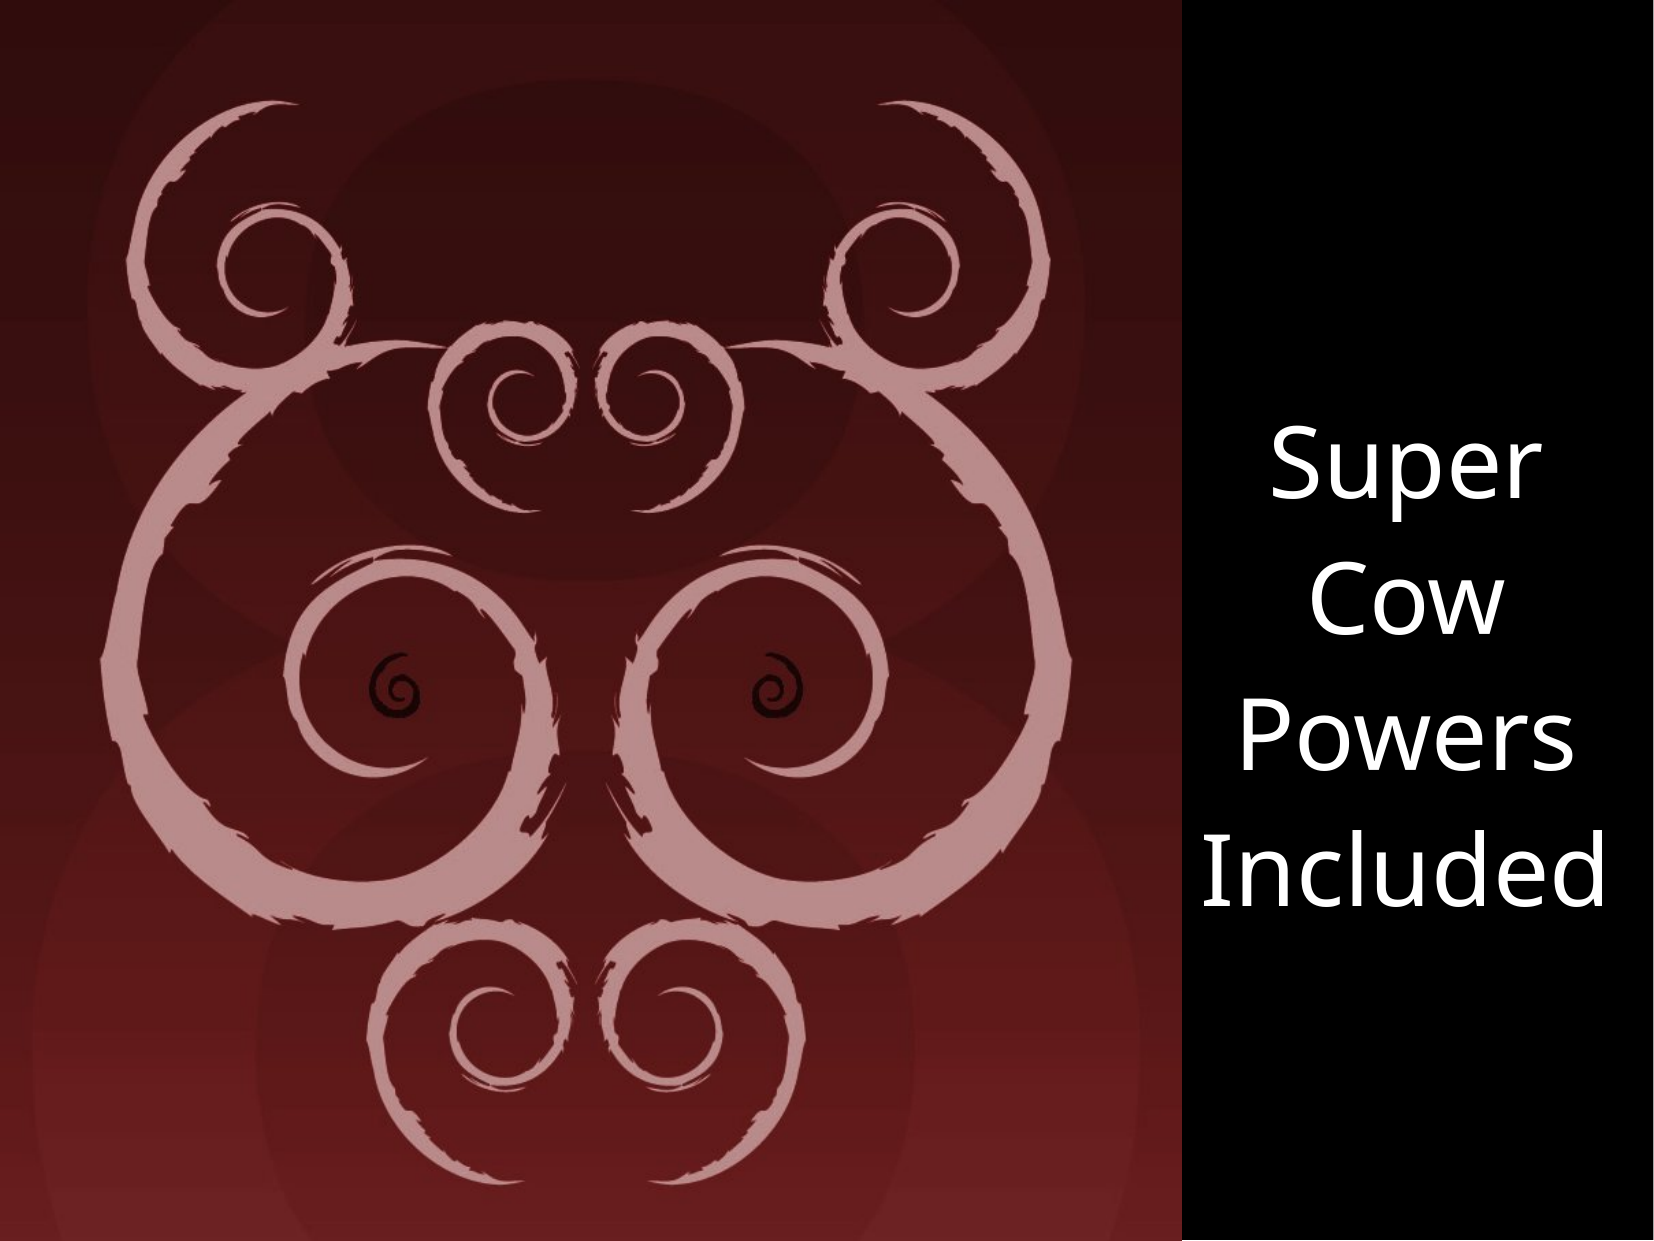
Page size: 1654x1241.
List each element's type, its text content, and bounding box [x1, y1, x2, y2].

text_box Super Cow Powers Included [1186, 383, 1642, 881]
picture [0, 0, 1182, 1241]
